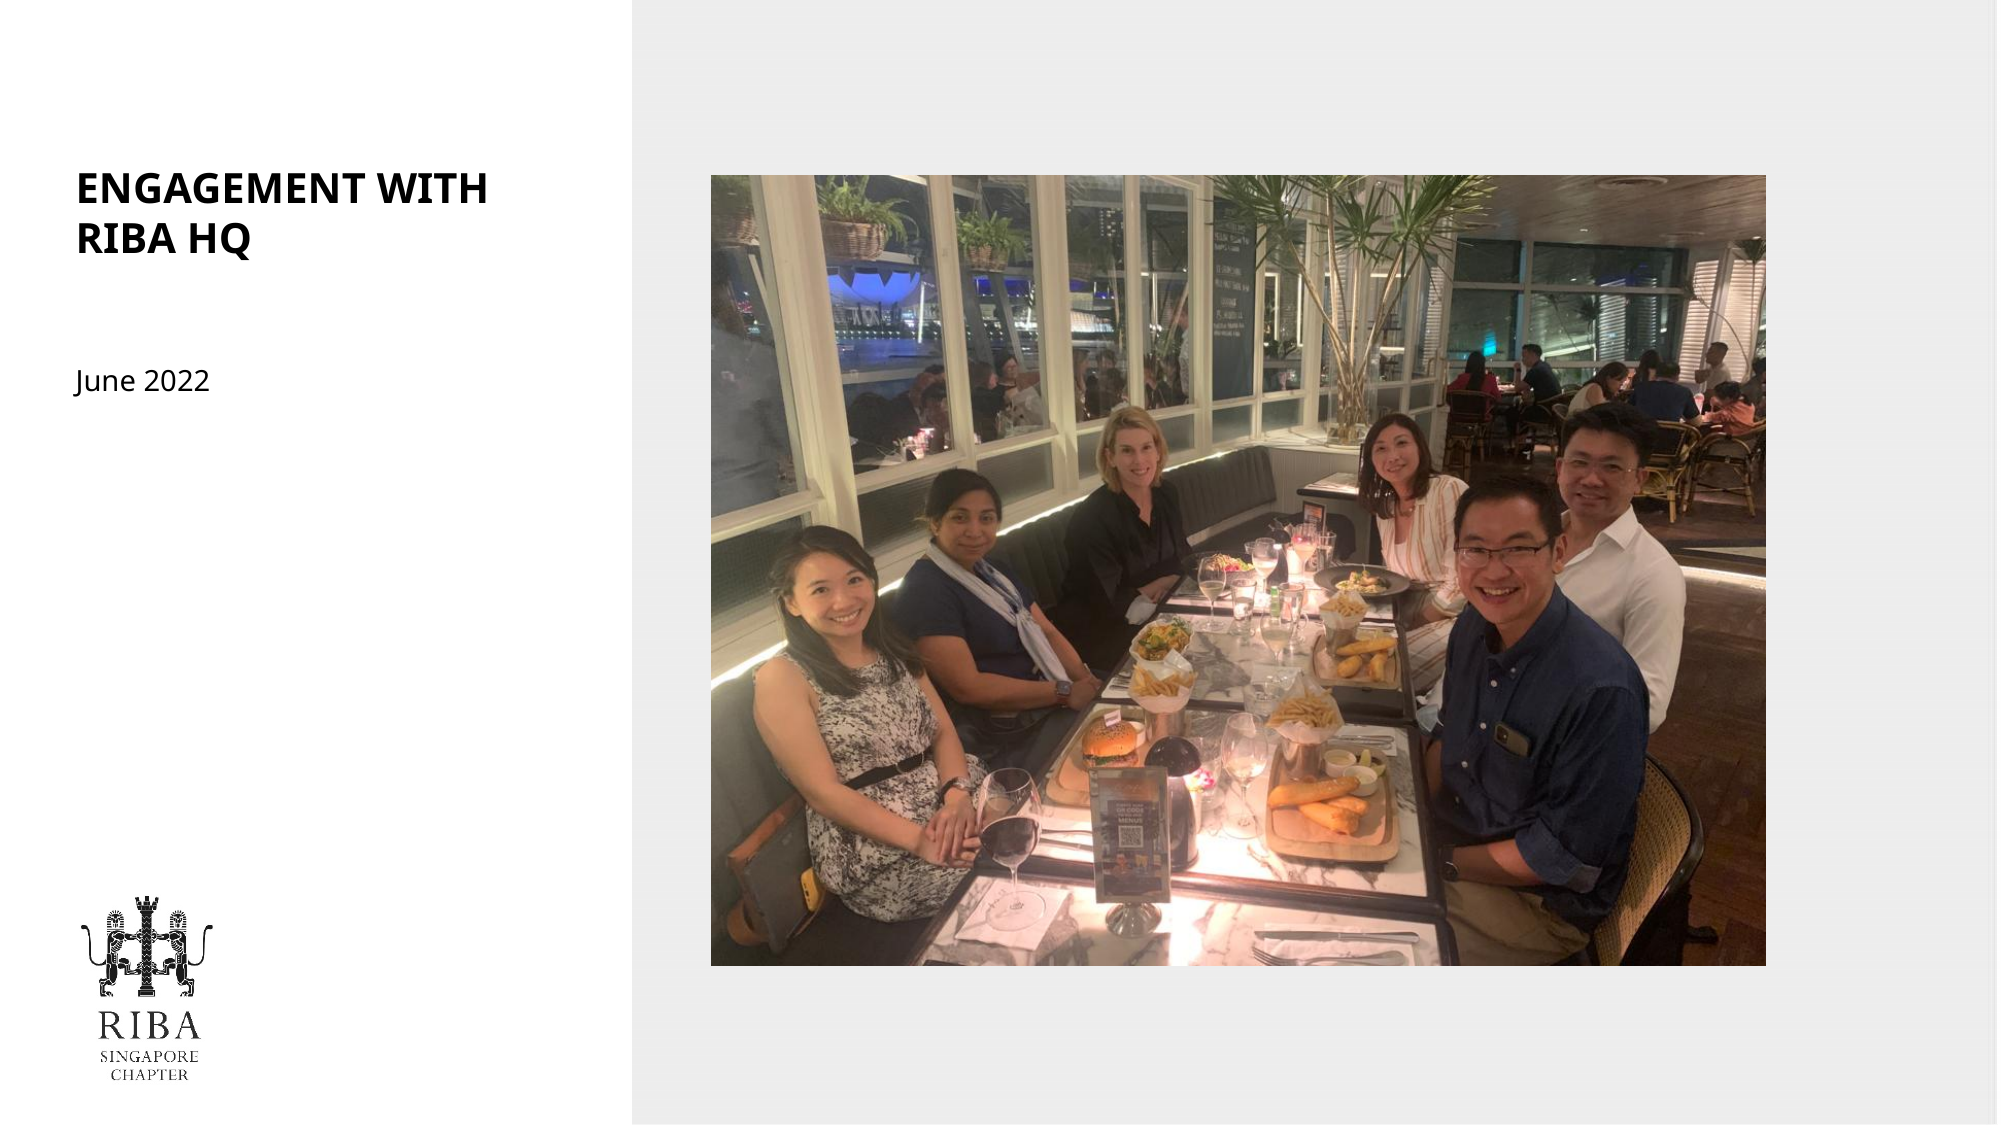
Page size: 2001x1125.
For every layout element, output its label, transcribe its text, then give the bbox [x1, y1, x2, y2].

text_box ENGAGEMENT WITH RIBA HQ June 2022 [60, 154, 615, 357]
picture [632, 0, 2000, 1125]
picture [59, 868, 235, 1104]
